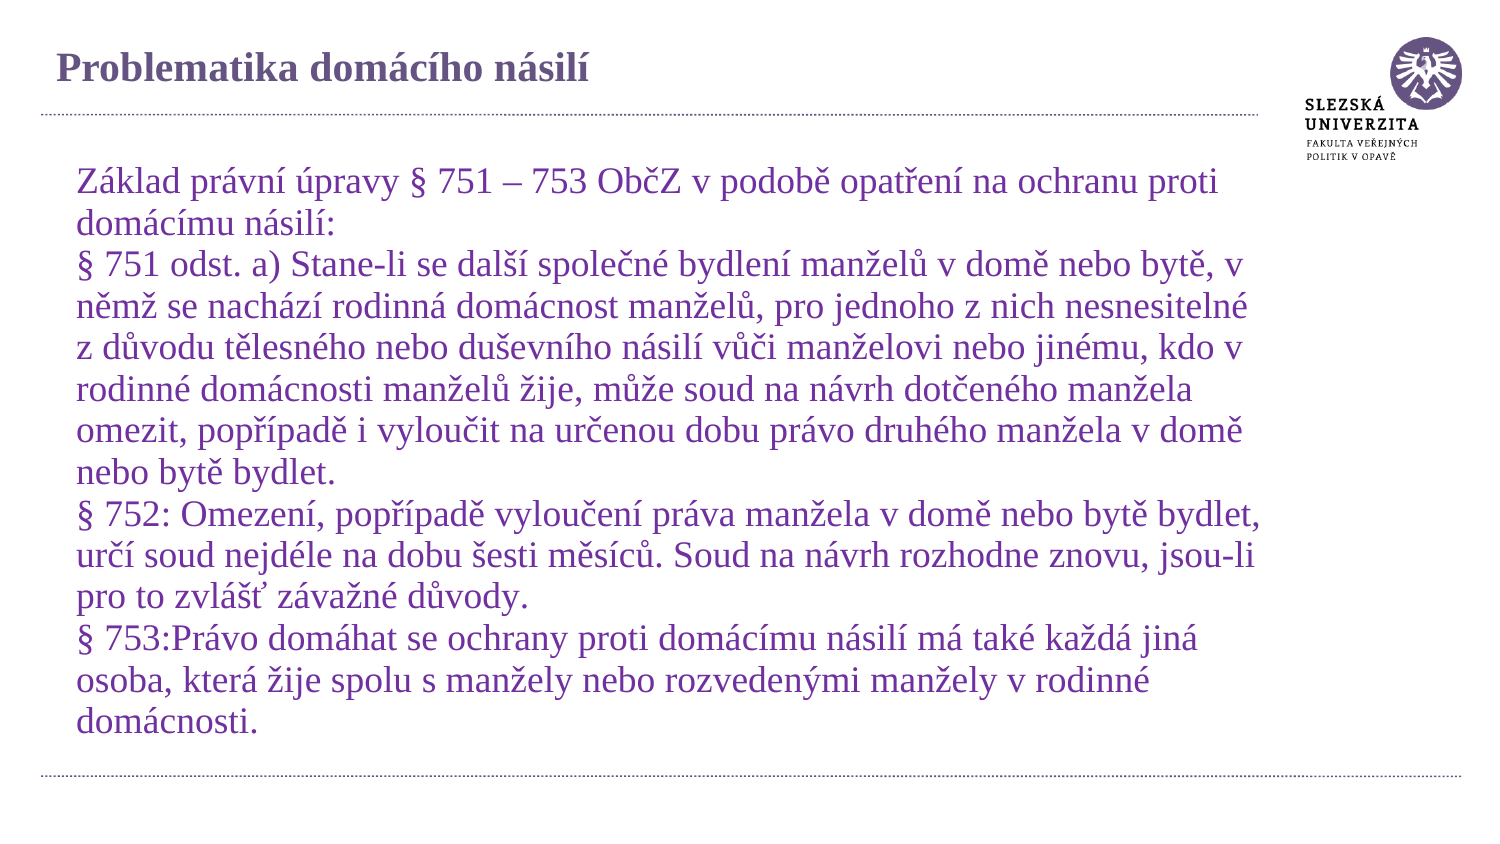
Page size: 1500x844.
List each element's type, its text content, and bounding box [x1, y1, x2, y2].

title Problematika domácího násilí [41, 32, 1220, 116]
text_box Základ právní úpravy § 751 – 753 ObčZ v podobě opatření na ochranu proti domácímu násilí: § 751 odst. a) Stane-li se další společné bydlení manželů v domě nebo bytě, v němž se nachází rodinná domácnost manželů, pro jednoho z nich nesnesitelné z důvodu tělesného nebo duševního násilí vůči manželovi nebo jinému, kdo v rodinné domácnosti manželů žije, může soud na návrh dotčeného manžela omezit, popřípadě i vyloučit na určenou dobu právo druhého manžela v domě nebo bytě bydlet. § 752: Omezení, popřípadě vyloučení práva manžela v domě nebo bytě bydlet, určí soud nejdéle na dobu šesti měsíců. Soud na návrh rozhodne znovu, jsou-li pro to zvlášť závažné důvody. § 753:Právo domáhat se ochrany proti domácímu násilí má také každá jiná osoba, která žije spolu s manžely nebo rozvedenými manžely v rodinné domácnosti. [61, 152, 1289, 775]
